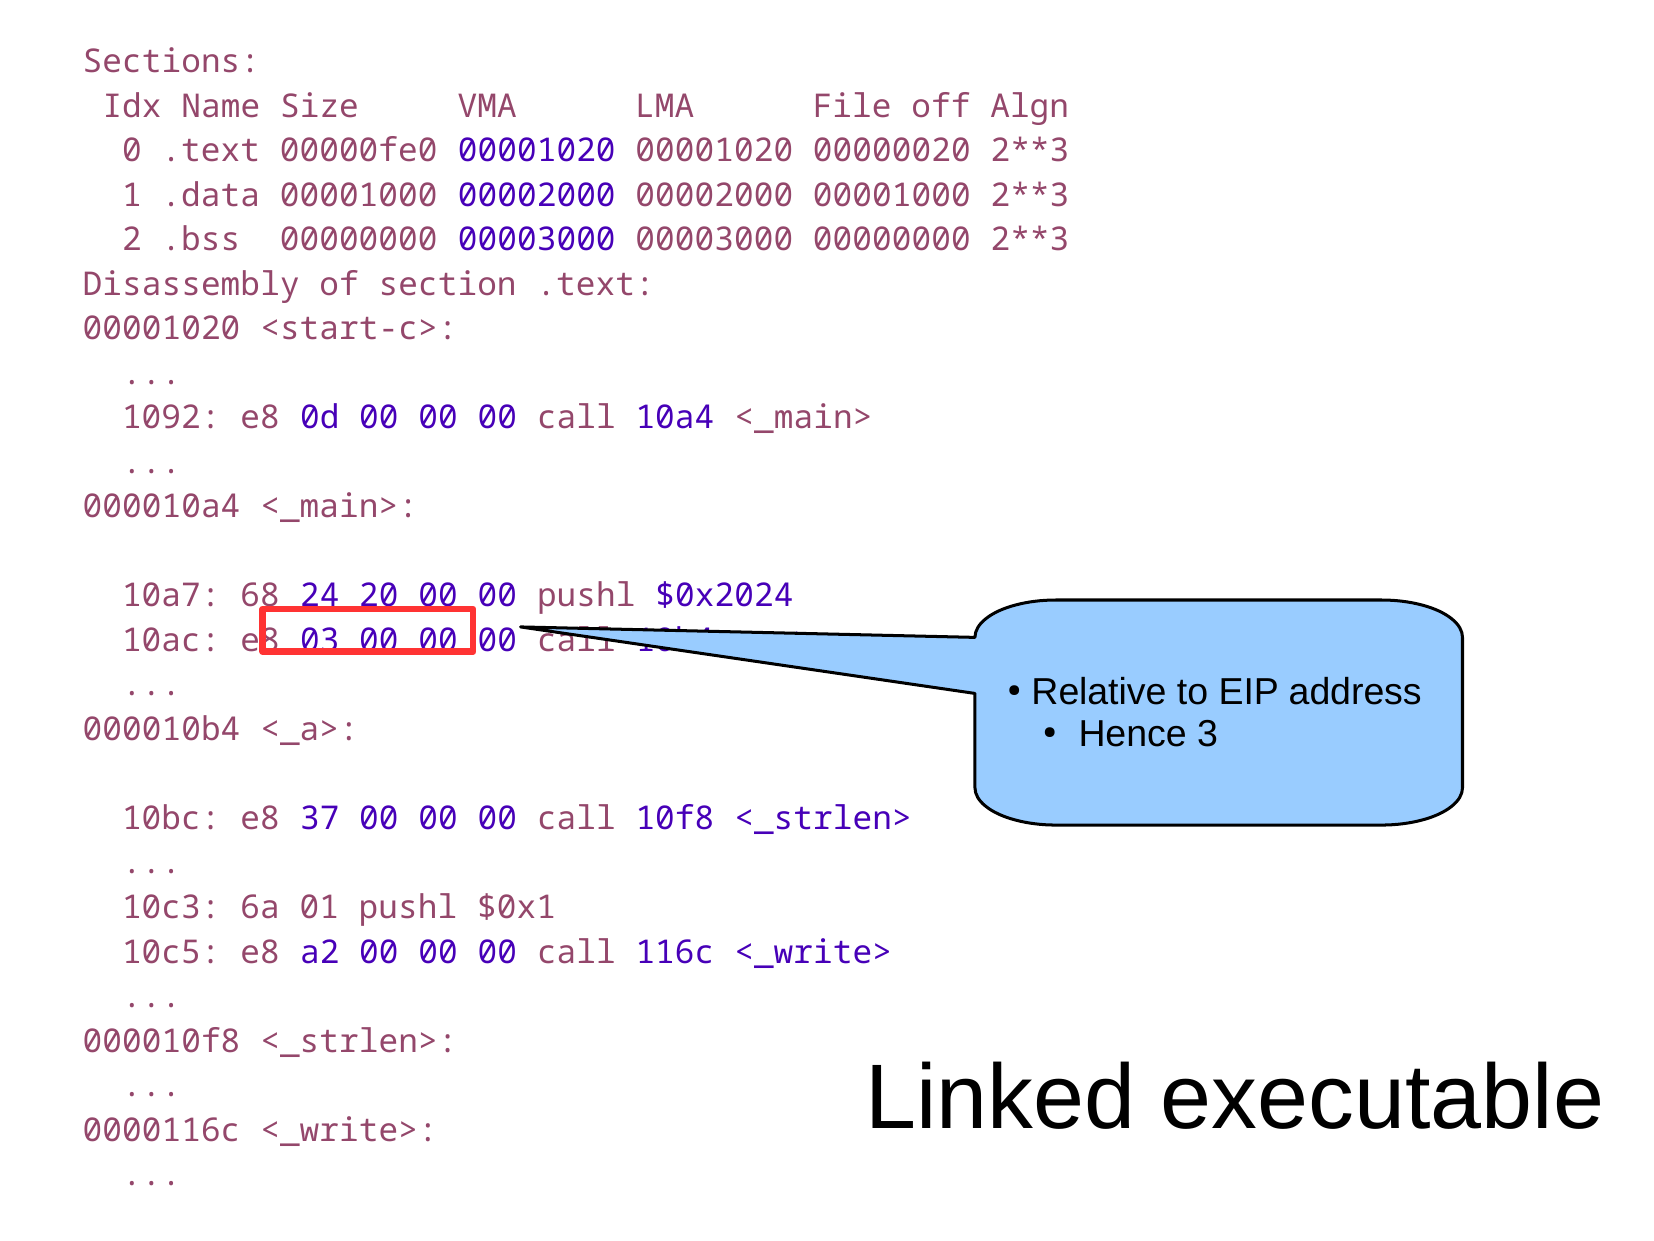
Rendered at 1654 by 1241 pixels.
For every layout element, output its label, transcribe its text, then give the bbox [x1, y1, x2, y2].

list Sections: Idx Name Size VMA LMA File off Algn 0 .text 00000fe0 00001020 00001020 00000020 2**3 1 .data 00001000 00002000 00002000 00001000 2**3 2 .bss 00000000 00003000 00003000 00000000 2**3 Disassembly of section .text: 00001020 <start-c>: ... 1092: e8 0d 00 00 00 call 10a4 <_main> ... 000010a4 <_main>: 10a7: 68 24 20 00 00 pushl $0x2024 10ac: e8 03 00 00 00 call 10b4 <_a> ... 000010b4 <_a>: 10bc: e8 37 00 00 00 call 10f8 <_strlen> ... 10c3: 6a 01 pushl $0x1 10c5: e8 a2 00 00 00 call 116c <_write> ... 000010f8 <_strlen>: ... 0000116c <_write>: ... [82, 37, 1571, 1201]
text_box Relative to EIP address Hence 3 [520, 600, 1463, 826]
title Linked executable [1571, 992, 1609, 1201]
